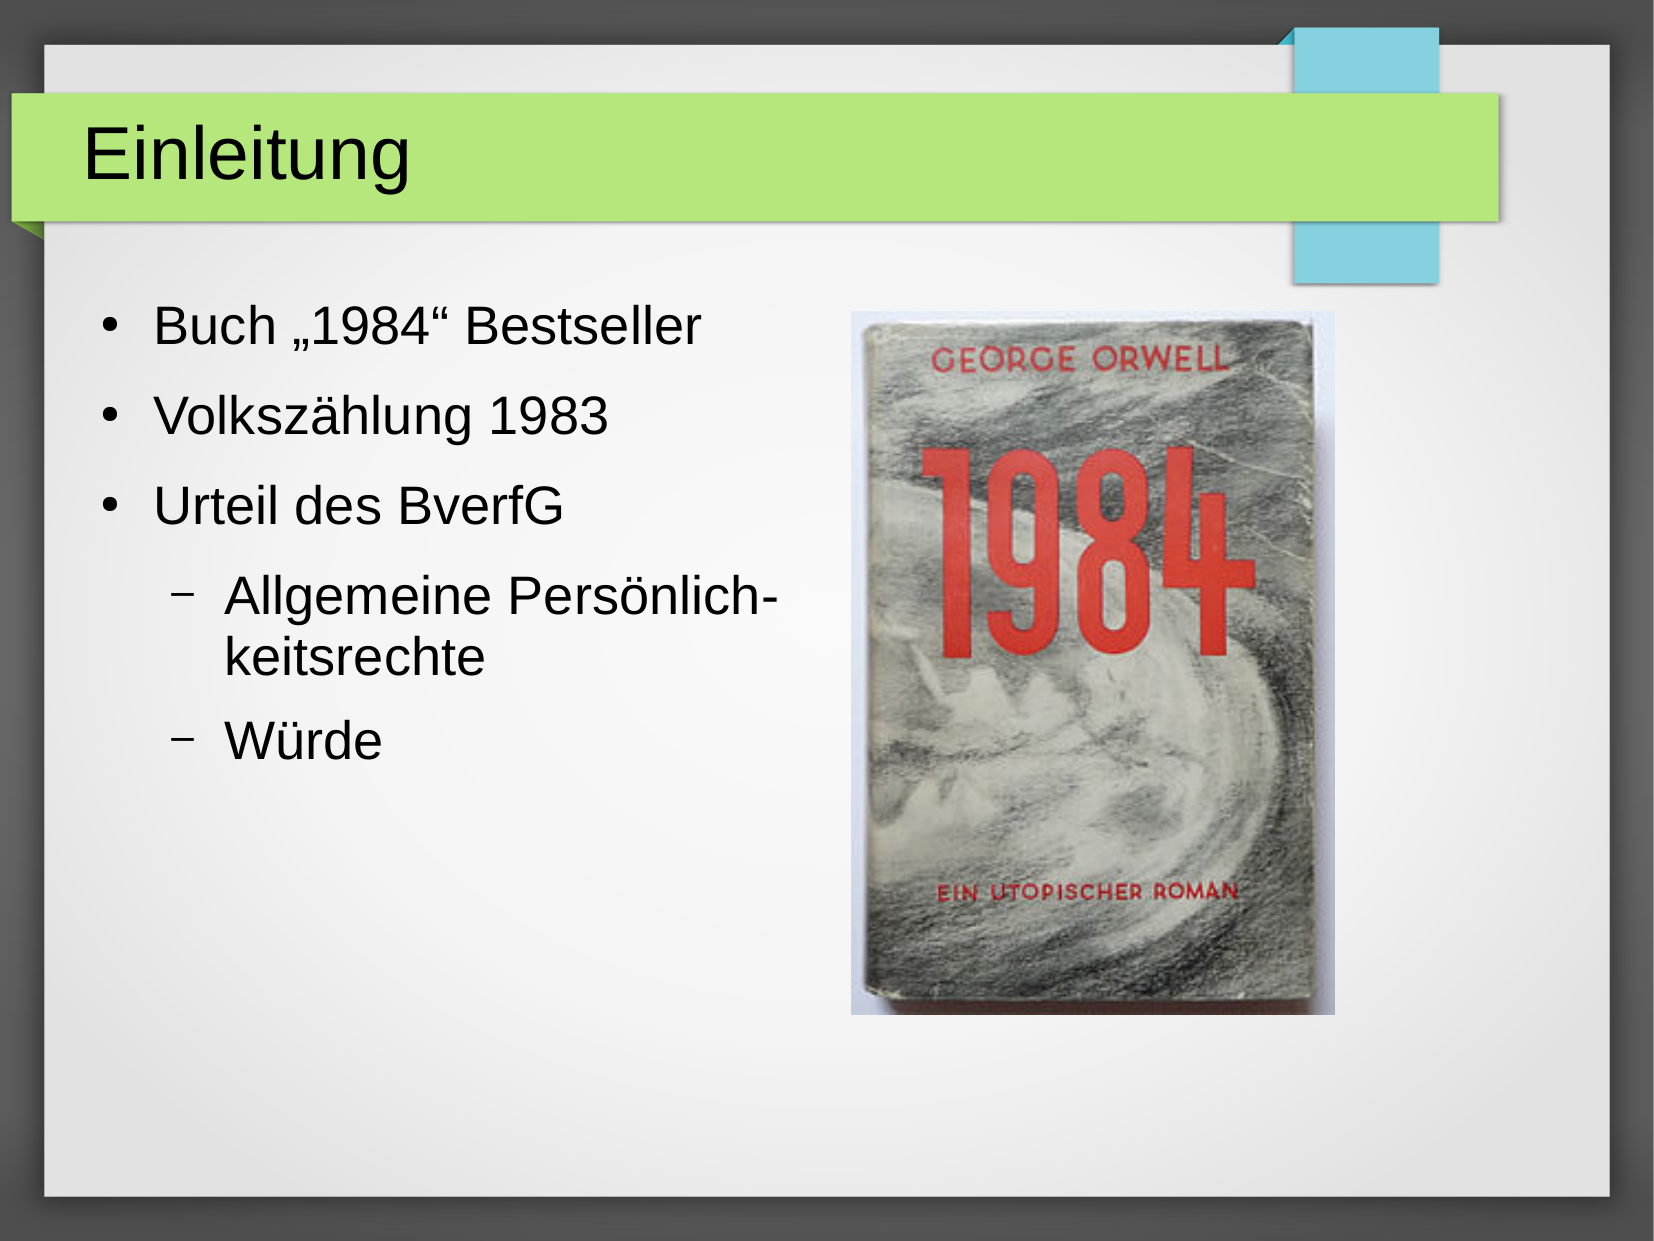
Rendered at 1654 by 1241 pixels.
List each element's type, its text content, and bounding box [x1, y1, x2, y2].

title Einleitung [82, 94, 1264, 213]
picture [0, 0, 1654, 1241]
list Buch „1984“ Bestseller Volkszählung 1983 Urteil des BverfG Allgemeine Persönlich- keitsrechte Würde [82, 295, 1571, 1015]
